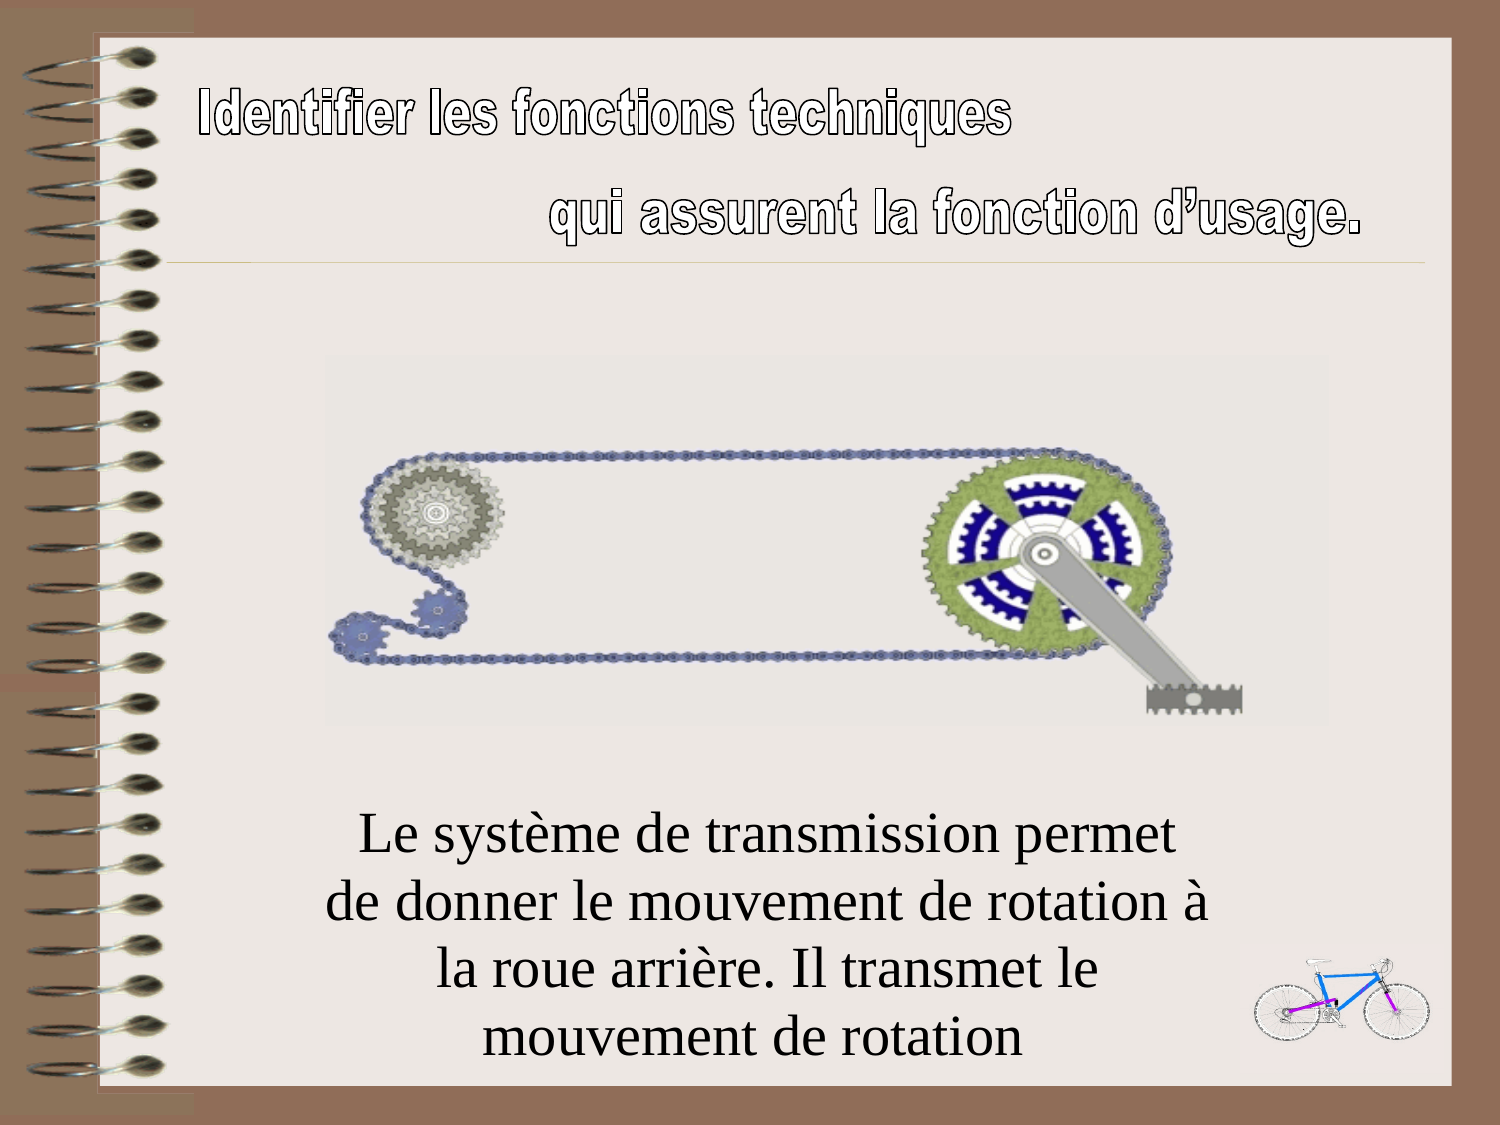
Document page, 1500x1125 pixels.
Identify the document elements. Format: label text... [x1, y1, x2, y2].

text_box [588, 99, 615, 135]
text_box [1257, 199, 1285, 235]
text_box [1111, 199, 1137, 234]
text_box [334, 87, 363, 134]
text_box [444, 99, 471, 135]
text_box [1185, 187, 1196, 213]
text_box [561, 99, 586, 134]
text_box [769, 99, 797, 135]
text_box [876, 188, 885, 233]
text_box [709, 99, 734, 135]
picture [0, 692, 194, 1115]
text_box [431, 88, 440, 134]
text_box [1228, 199, 1254, 235]
text_box [1199, 200, 1225, 235]
text_box [1043, 188, 1062, 234]
text_box [244, 99, 271, 135]
text_box [612, 188, 622, 197]
text_box [699, 199, 725, 235]
text_box [531, 99, 558, 135]
text_box [809, 199, 835, 234]
text_box [322, 100, 332, 134]
text_box [900, 99, 926, 147]
text_box [798, 99, 826, 135]
text_box [549, 199, 577, 246]
picture [1240, 944, 1444, 1074]
text_box [1065, 200, 1076, 234]
text_box [889, 199, 917, 235]
text_box [986, 99, 1011, 135]
picture [325, 355, 1329, 726]
text_box [1065, 188, 1076, 197]
text_box [671, 199, 697, 235]
text_box [958, 99, 985, 135]
text_box [759, 199, 778, 234]
text_box [641, 199, 669, 235]
text_box [366, 99, 394, 135]
text_box [887, 88, 896, 97]
text_box [930, 100, 955, 135]
text_box [838, 188, 857, 234]
picture [0, 8, 194, 674]
text_box [581, 200, 607, 235]
text_box [638, 88, 648, 97]
text_box [1155, 188, 1182, 234]
text_box [397, 99, 415, 134]
text_box [681, 99, 706, 134]
text_box [612, 200, 622, 234]
text_box [472, 99, 497, 135]
text_box [778, 199, 806, 235]
text_box [214, 88, 240, 135]
text_box [1079, 199, 1107, 235]
text_box [1317, 199, 1346, 235]
text_box [887, 100, 896, 134]
text_box [273, 99, 298, 134]
text_box Le système de transmission permet de donner le mouvement de rotation à la roue arrière. Il transmet le mouvement de rotation [324, 797, 1211, 1070]
text_box [1349, 221, 1359, 233]
text_box [322, 88, 332, 97]
text_box [1013, 199, 1042, 235]
text_box [1287, 199, 1314, 247]
text_box [617, 88, 635, 135]
text_box [933, 187, 953, 234]
text_box [952, 199, 980, 235]
text_box [750, 88, 768, 135]
text_box [301, 88, 319, 135]
text_box [200, 88, 210, 134]
text_box [728, 200, 754, 235]
text_box [651, 99, 678, 135]
text_box [512, 87, 531, 134]
text_box [857, 99, 882, 134]
text_box [828, 88, 853, 134]
text_box [353, 100, 363, 134]
text_box [638, 100, 648, 134]
text_box [984, 199, 1010, 234]
